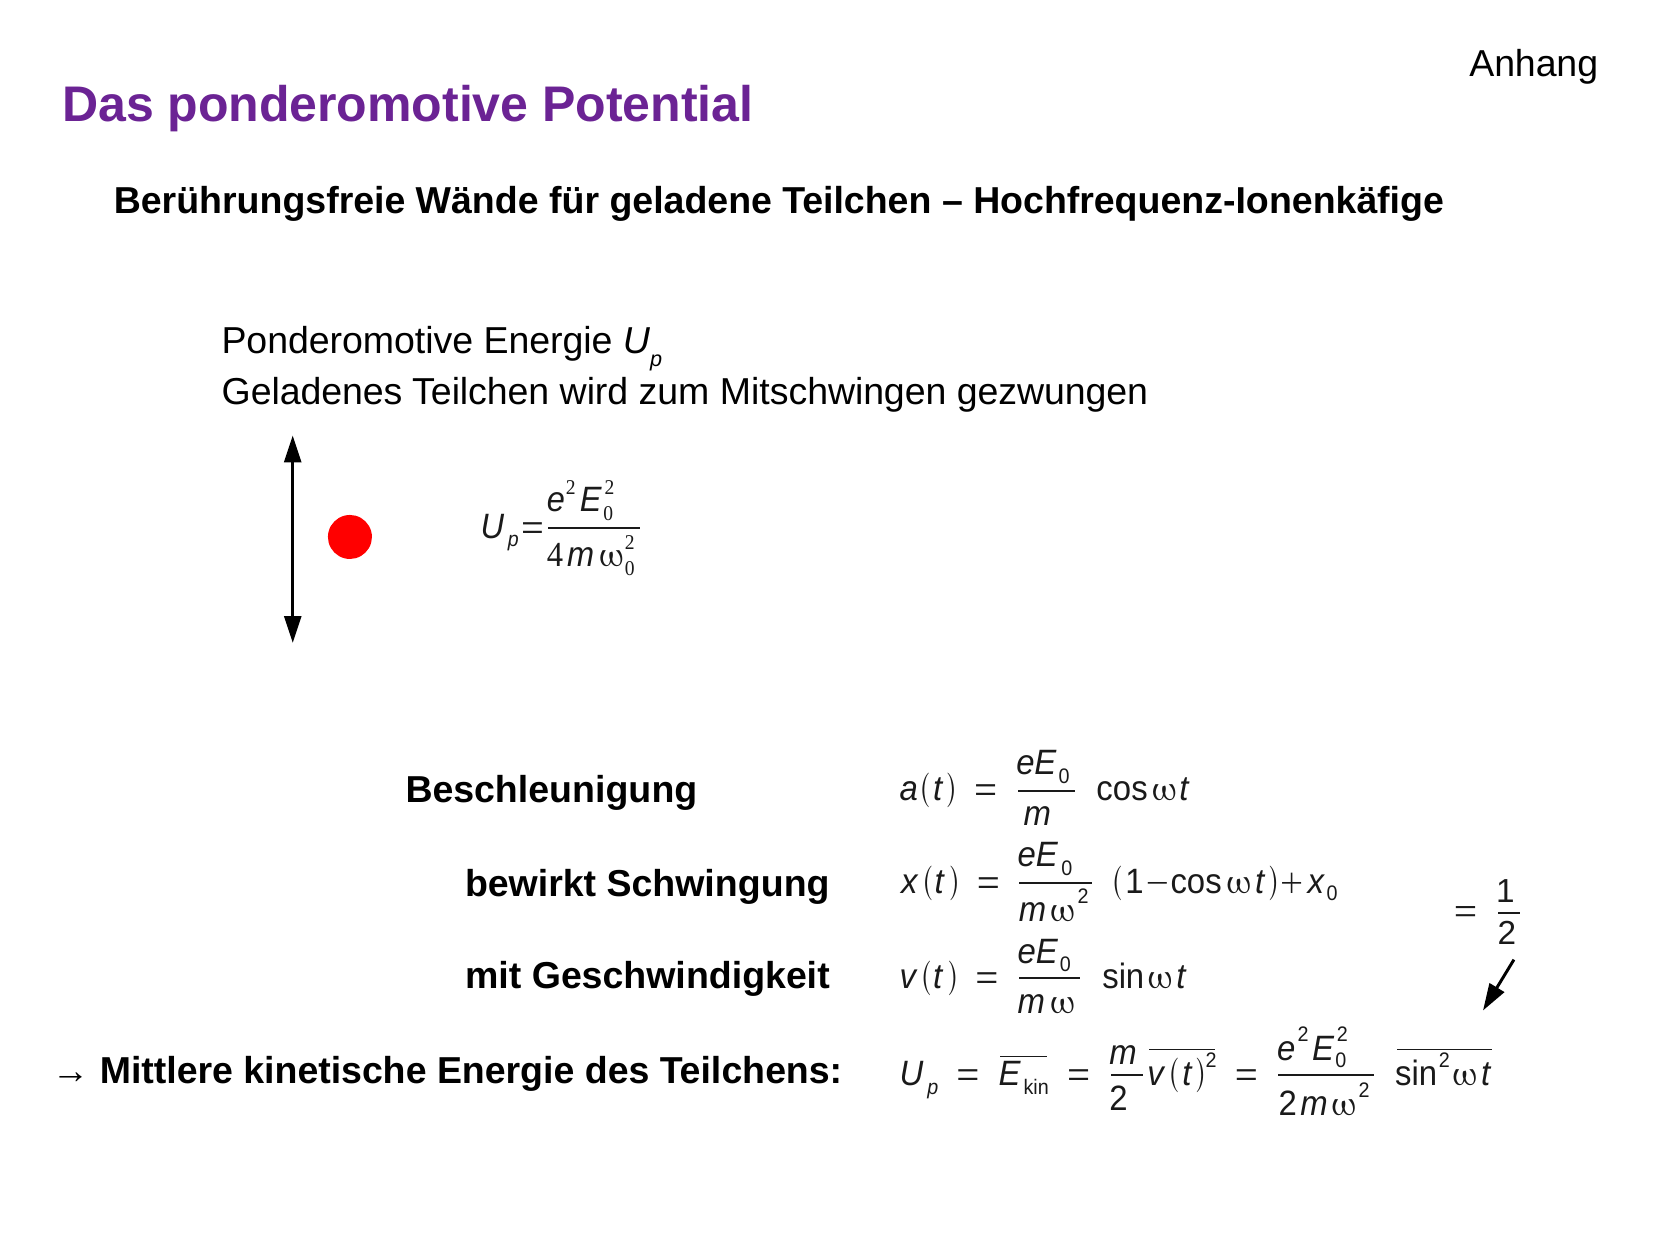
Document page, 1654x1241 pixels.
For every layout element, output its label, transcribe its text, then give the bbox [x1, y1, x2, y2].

text_box [327, 514, 372, 559]
chart [474, 475, 647, 580]
text_box mit Geschwindigkeit [448, 946, 848, 1006]
text_box Ponderomotive Energie Up Geladenes Teilchen wird zum Mitschwingen gezwungen [206, 312, 1161, 421]
text_box Beschleunigung [389, 759, 715, 820]
text_box Berührungsfreie Wände für geladene Teilchen – Hochfrequenz-Ionenkäfige [99, 172, 1461, 230]
chart [893, 743, 1529, 1123]
text_box Das ponderomotive Potential [44, 65, 772, 143]
text_box bewirkt Schwingung [448, 853, 849, 913]
text_box Anhang [1454, 34, 1614, 92]
text_box → Mittlere kinetische Energie des Teilchens: [35, 1040, 860, 1101]
